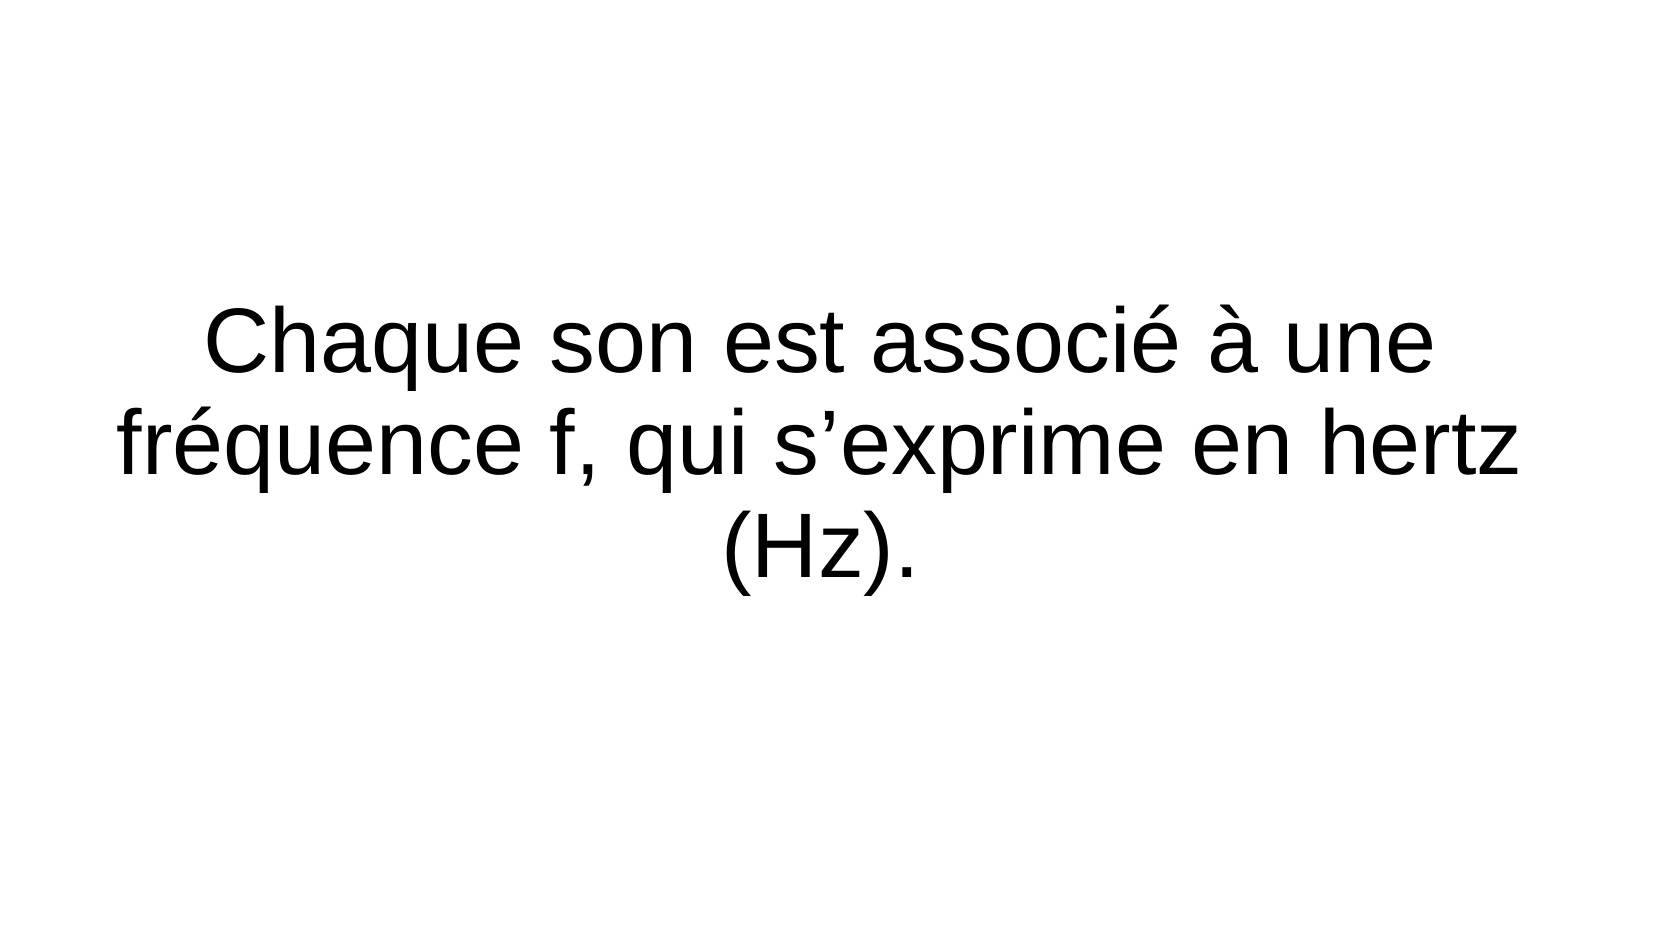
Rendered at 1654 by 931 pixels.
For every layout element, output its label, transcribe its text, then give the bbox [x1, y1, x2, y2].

title Chaque son est associé à une fréquence f, qui s’exprime en hertz (Hz). [76, 29, 1565, 857]
